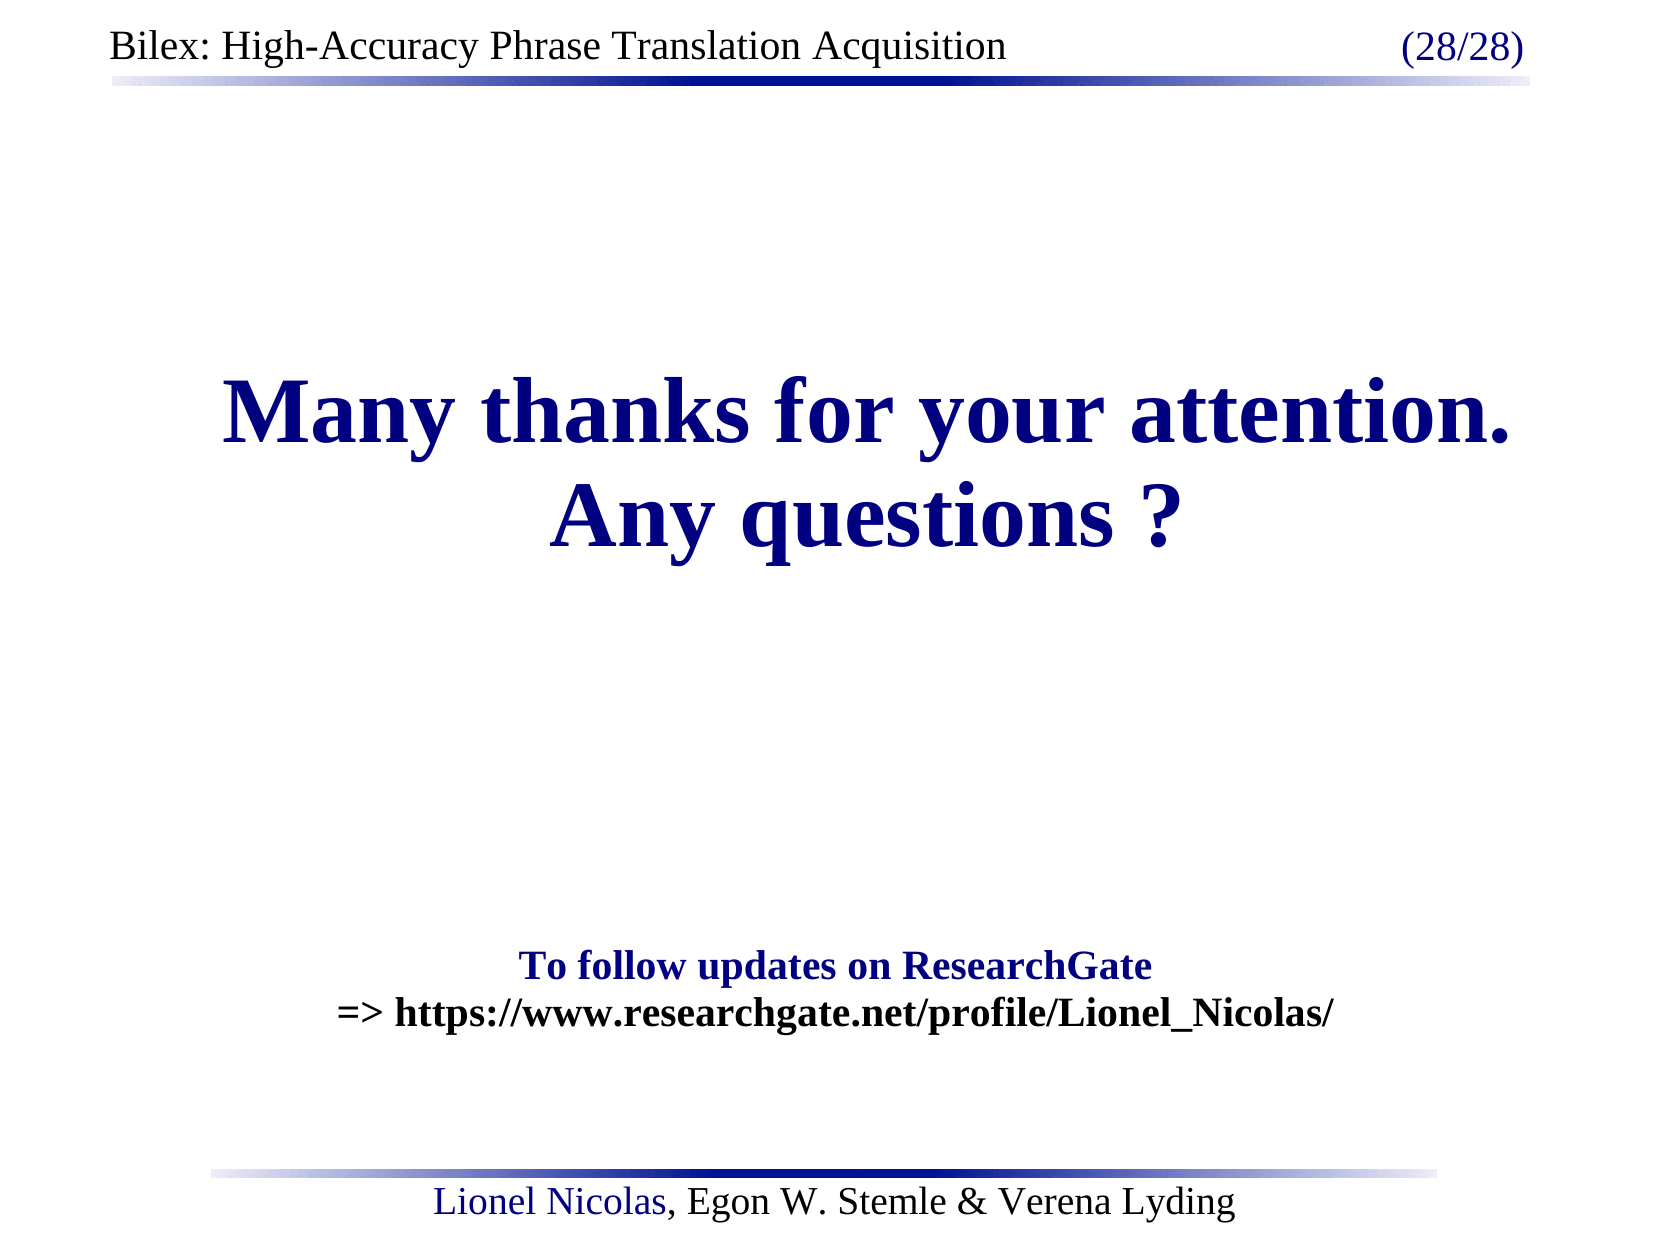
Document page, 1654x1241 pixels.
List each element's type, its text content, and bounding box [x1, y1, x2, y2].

text_box To follow updates on ResearchGate => https://www.researchgate.net/profile/Lionel_Nicolas/ [321, 935, 1350, 1059]
text_box Many thanks for your attention. Any questions ? [207, 351, 1529, 715]
picture [112, 76, 1530, 86]
picture [211, 1169, 1437, 1178]
